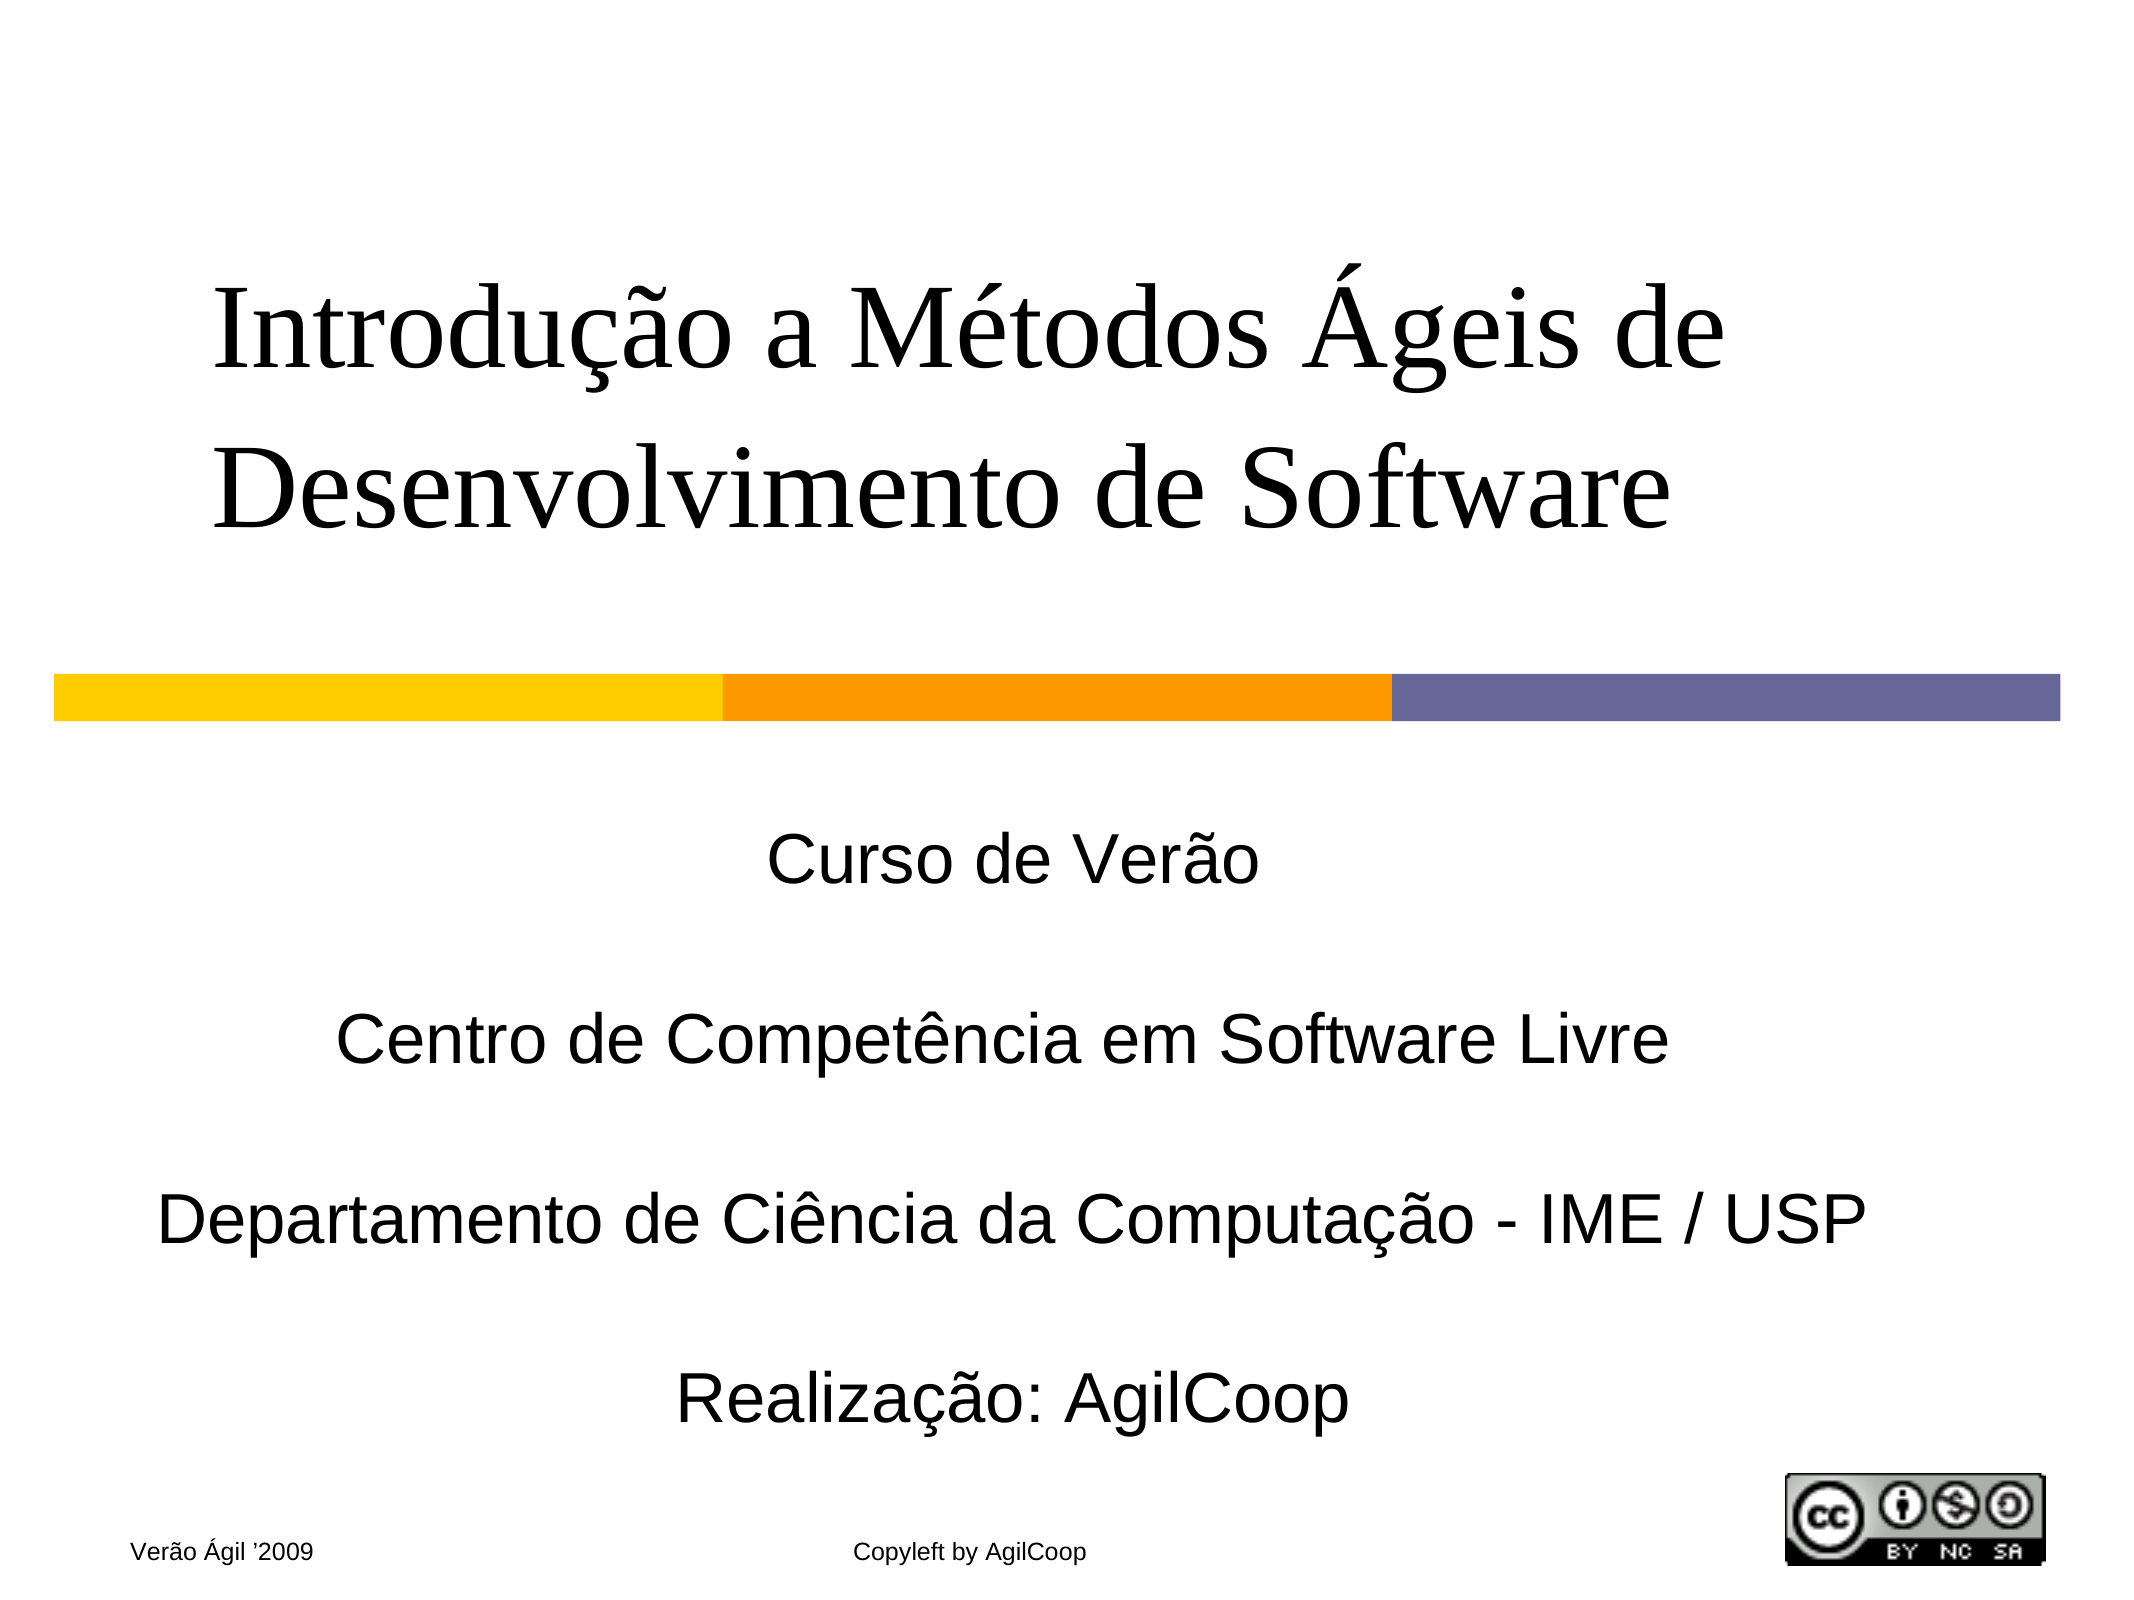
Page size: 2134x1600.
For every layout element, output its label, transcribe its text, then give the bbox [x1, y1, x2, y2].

list Curso de Verão Centro de Competência em Software Livre Departamento de Ciência da Computação - IME / USP Realização: AgilCoop [35, 818, 1992, 1454]
text_box Copyleft by AgilCoop [843, 1535, 1288, 1582]
picture [1785, 1473, 2046, 1566]
text_box [54, 673, 2061, 722]
title Introdução a Métodos Ágeis de Desenvolvimento de Software [193, 224, 1971, 563]
text_box Verão Ágil ’2009 [120, 1535, 438, 1582]
